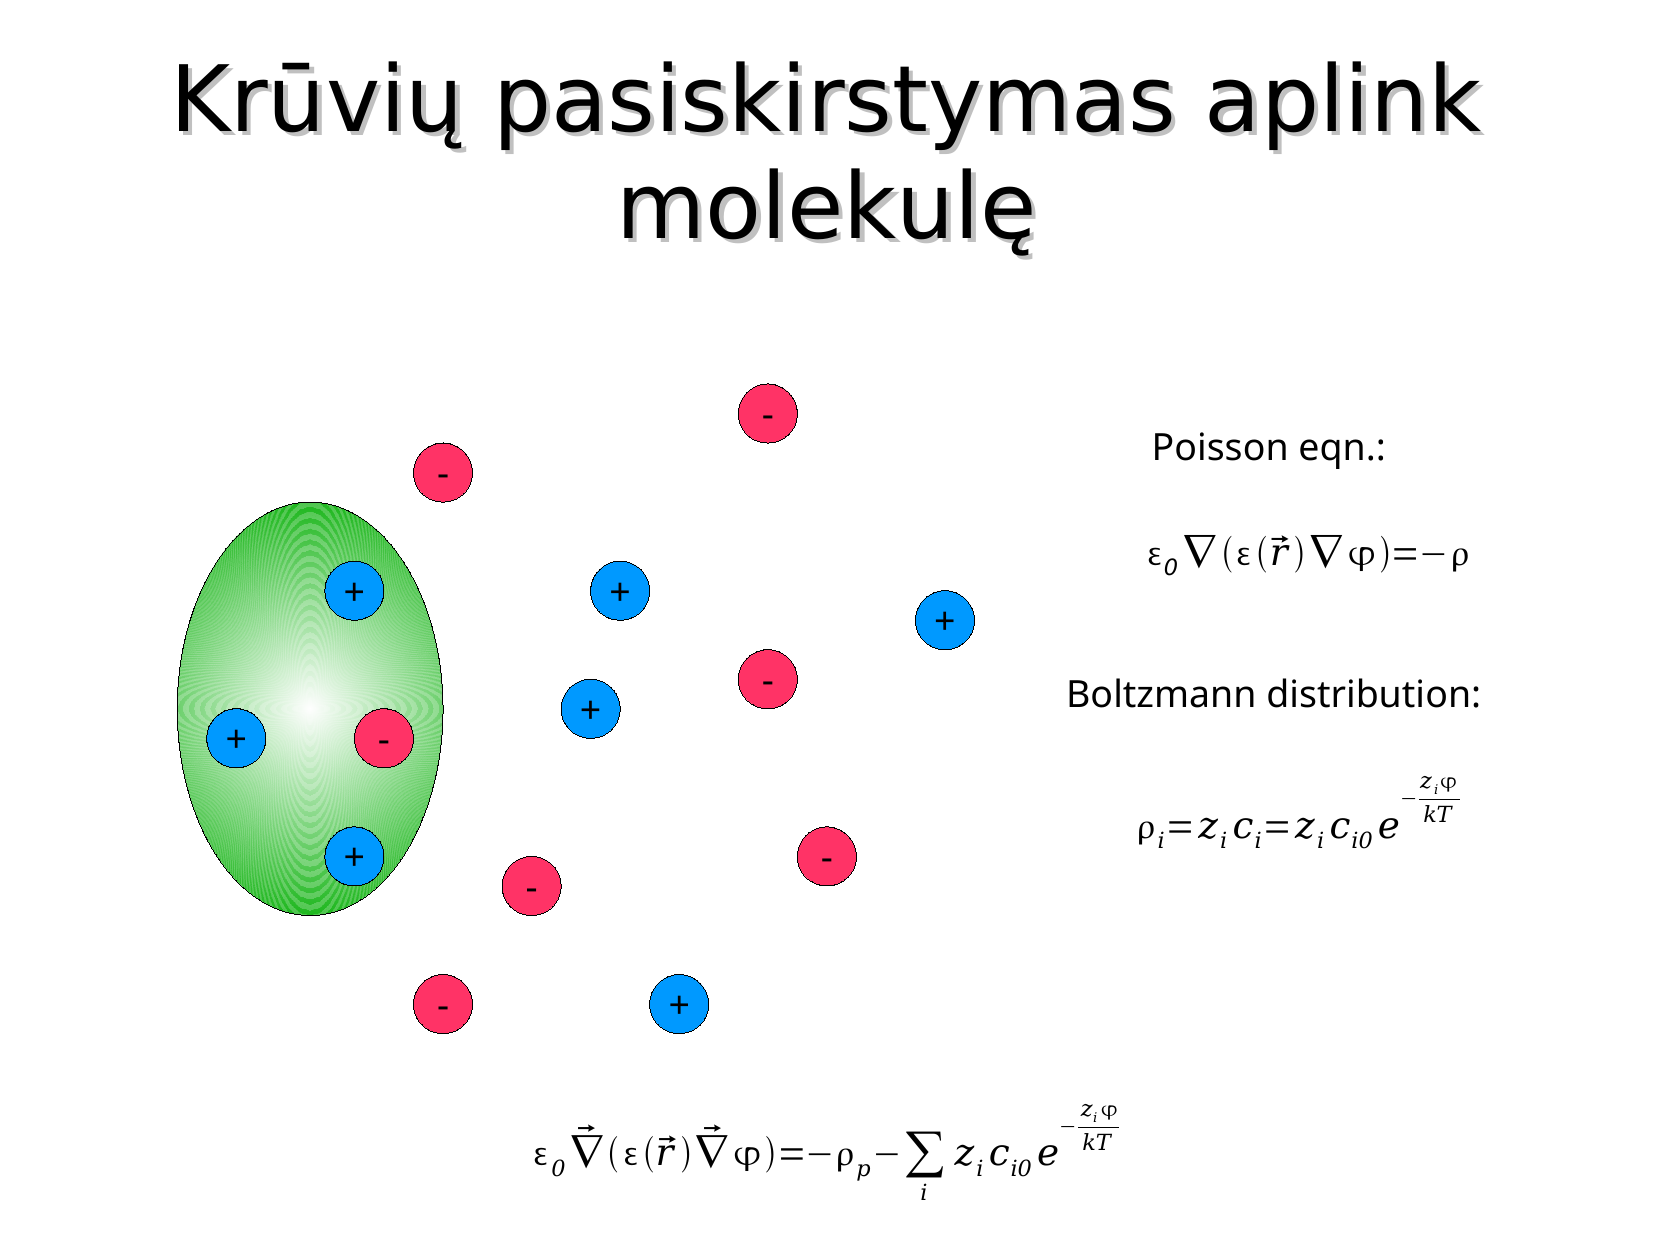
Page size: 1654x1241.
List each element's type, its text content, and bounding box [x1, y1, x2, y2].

text_box - [738, 383, 798, 444]
text_box - [797, 826, 857, 886]
chart [1140, 531, 1477, 582]
text_box - [413, 974, 473, 1034]
text_box - [738, 649, 798, 709]
text_box + [324, 561, 384, 621]
text_box [177, 502, 444, 916]
text_box - [413, 442, 473, 503]
text_box + [324, 826, 384, 886]
text_box - [502, 856, 562, 916]
chart [1129, 767, 1467, 854]
text_box + [590, 561, 650, 621]
text_box + [915, 590, 975, 650]
text_box - [354, 708, 414, 768]
text_box + [649, 974, 709, 1034]
text_box Boltzmann distribution: [1051, 660, 1583, 721]
text_box + [561, 679, 621, 739]
title Krūvių pasiskirstymas aplink molekulę [82, 46, 1571, 261]
text_box + [206, 708, 266, 768]
chart [526, 1095, 1126, 1206]
text_box Poisson eqn.: [1136, 413, 1462, 474]
